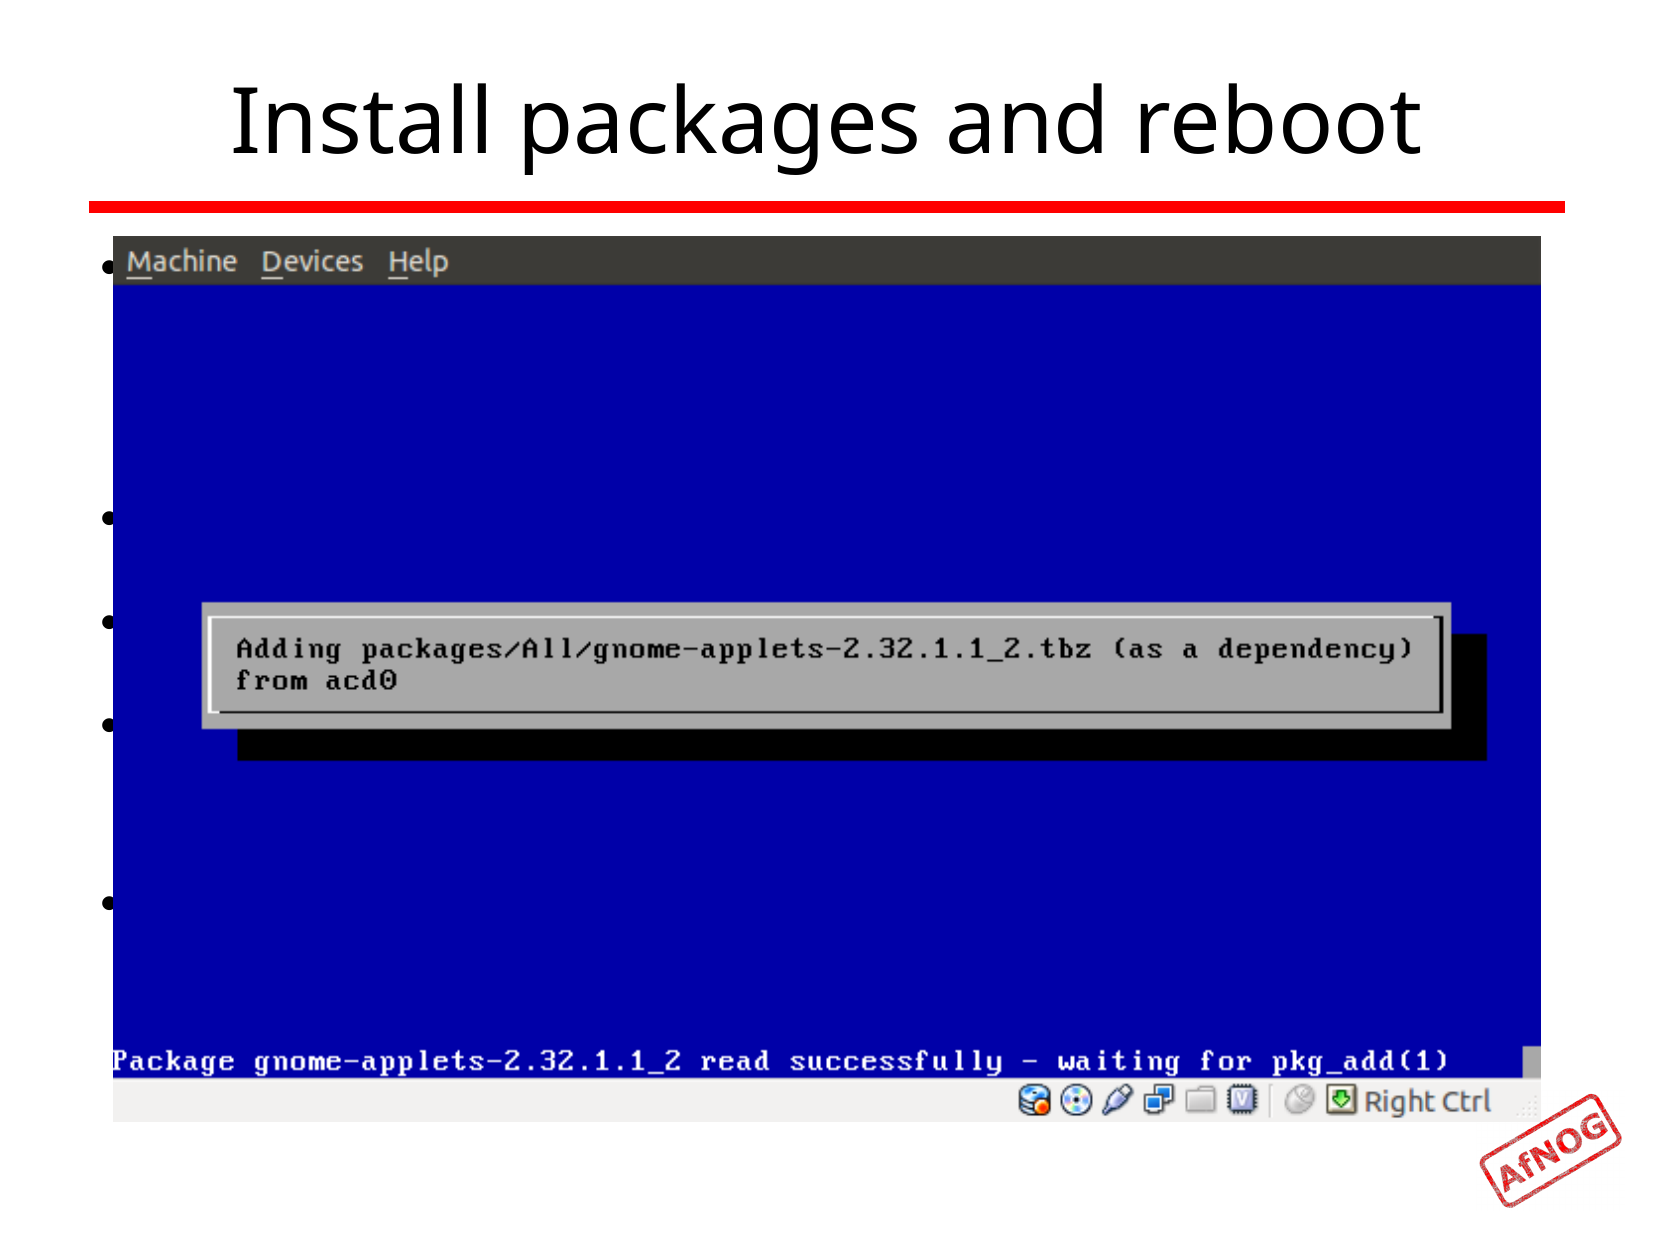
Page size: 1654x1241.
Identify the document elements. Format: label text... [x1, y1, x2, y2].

list Confirm the selected packages (gnome2 and xorg) Wait for them to install Choose Exit From the main menu, choose Exit Install Virtual machine will reboot into FreeBSD! [82, 236, 319, 1108]
title Install packages and reboot [88, 36, 1565, 200]
picture [319, 236, 1572, 1122]
picture [1476, 1090, 1625, 1211]
